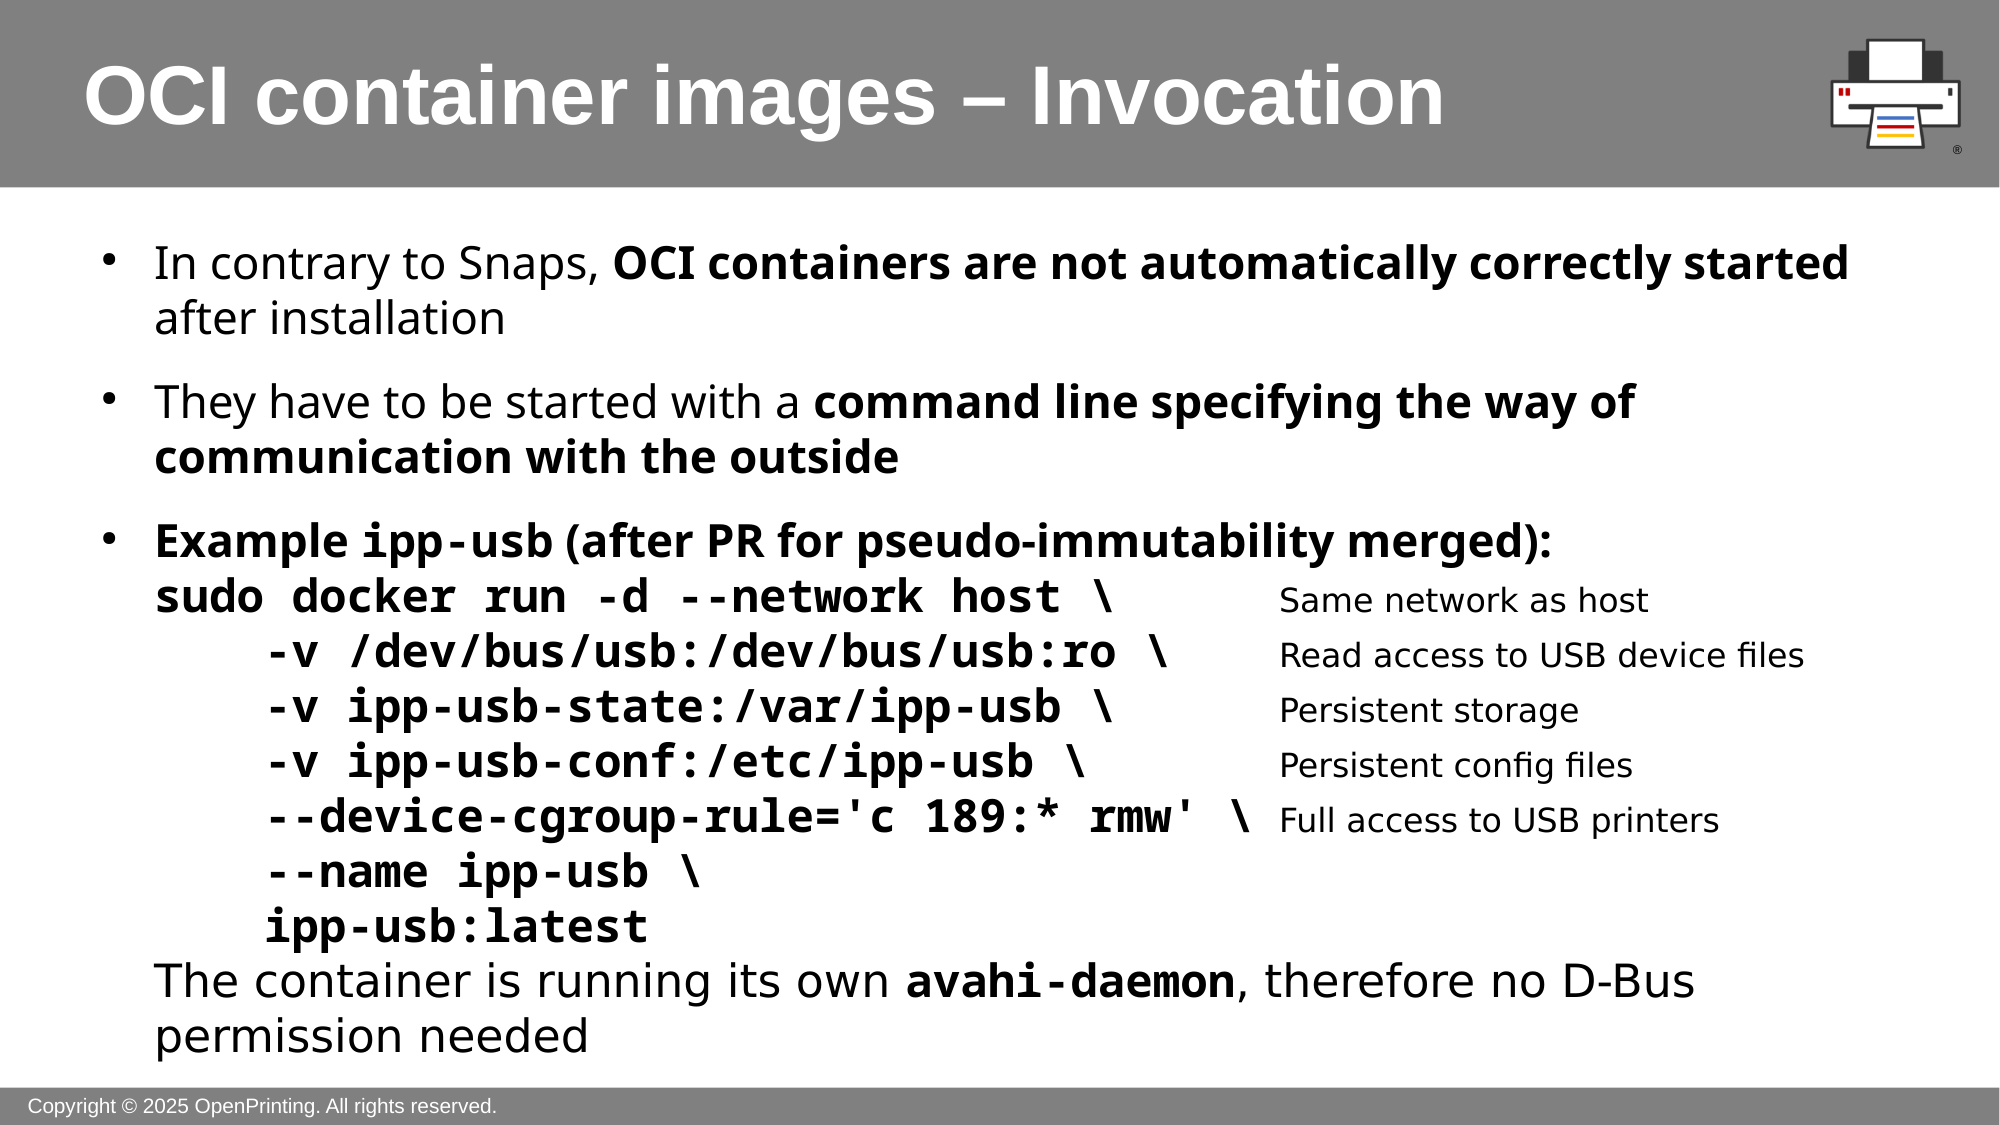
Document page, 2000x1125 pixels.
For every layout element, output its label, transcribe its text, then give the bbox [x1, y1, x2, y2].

title OCI container images – Invocation [75, 7, 1786, 175]
picture [1825, 33, 1966, 154]
list In contrary to Snaps, OCI containers are not automatically correctly started after installation They have to be started with a command line specifying the way of communication with the outside Example ipp-usb (after PR for pseudo-immutability merged): sudo docker run -d --network host \ Same network as host -v /dev/bus/usb:/dev/bus/usb:ro \ Read access to USB device files -v ipp-usb-state:/var/ipp-usb \ Persistent storage -v ipp-usb-conf:/etc/ipp-usb \ Persistent config files --device-cgroup-rule='c 189:* rmw' \ Full access to USB printers --name ipp-usb \ ipp-usb:latest The container is running its own avahi-daemon, therefore no D-Bus permission needed [75, 224, 1936, 1067]
